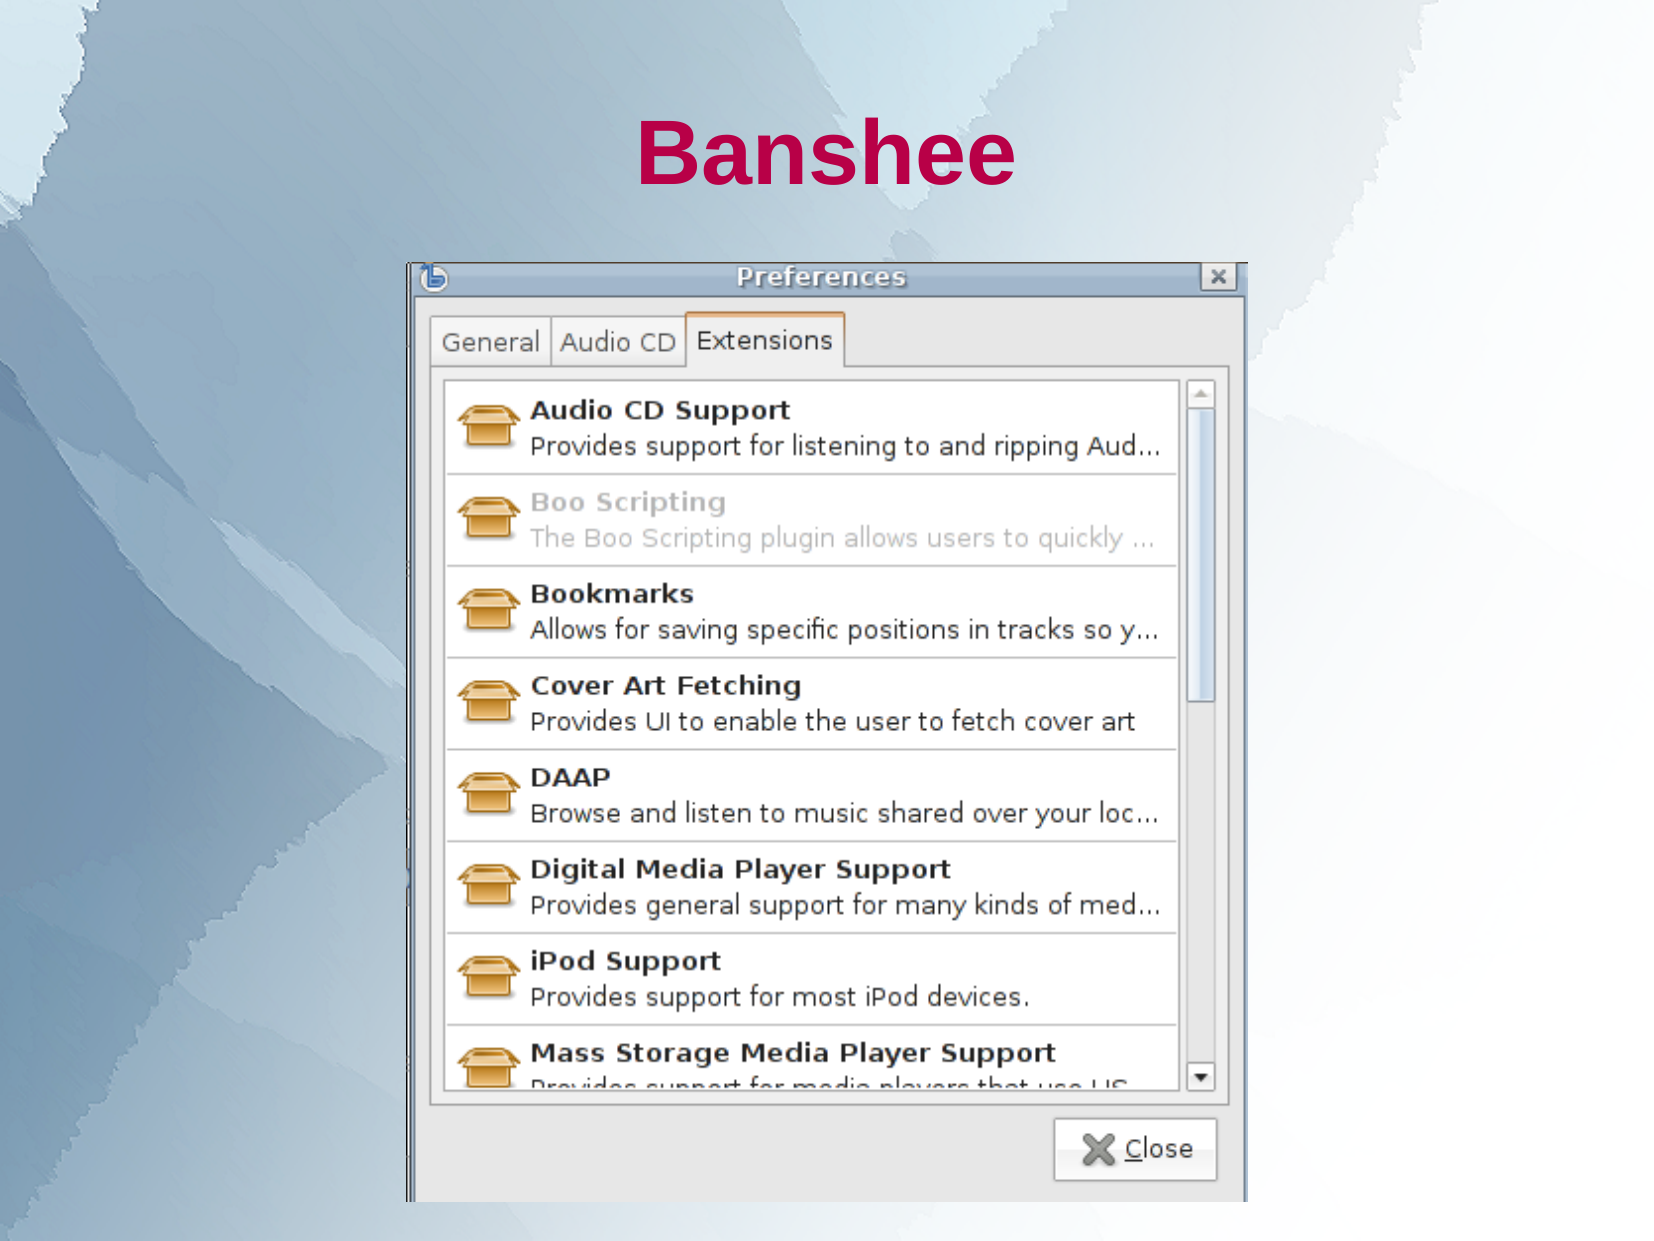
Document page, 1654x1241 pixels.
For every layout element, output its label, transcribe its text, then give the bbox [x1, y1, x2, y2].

picture [0, 0, 1654, 1241]
title Banshee [82, 56, 1571, 250]
